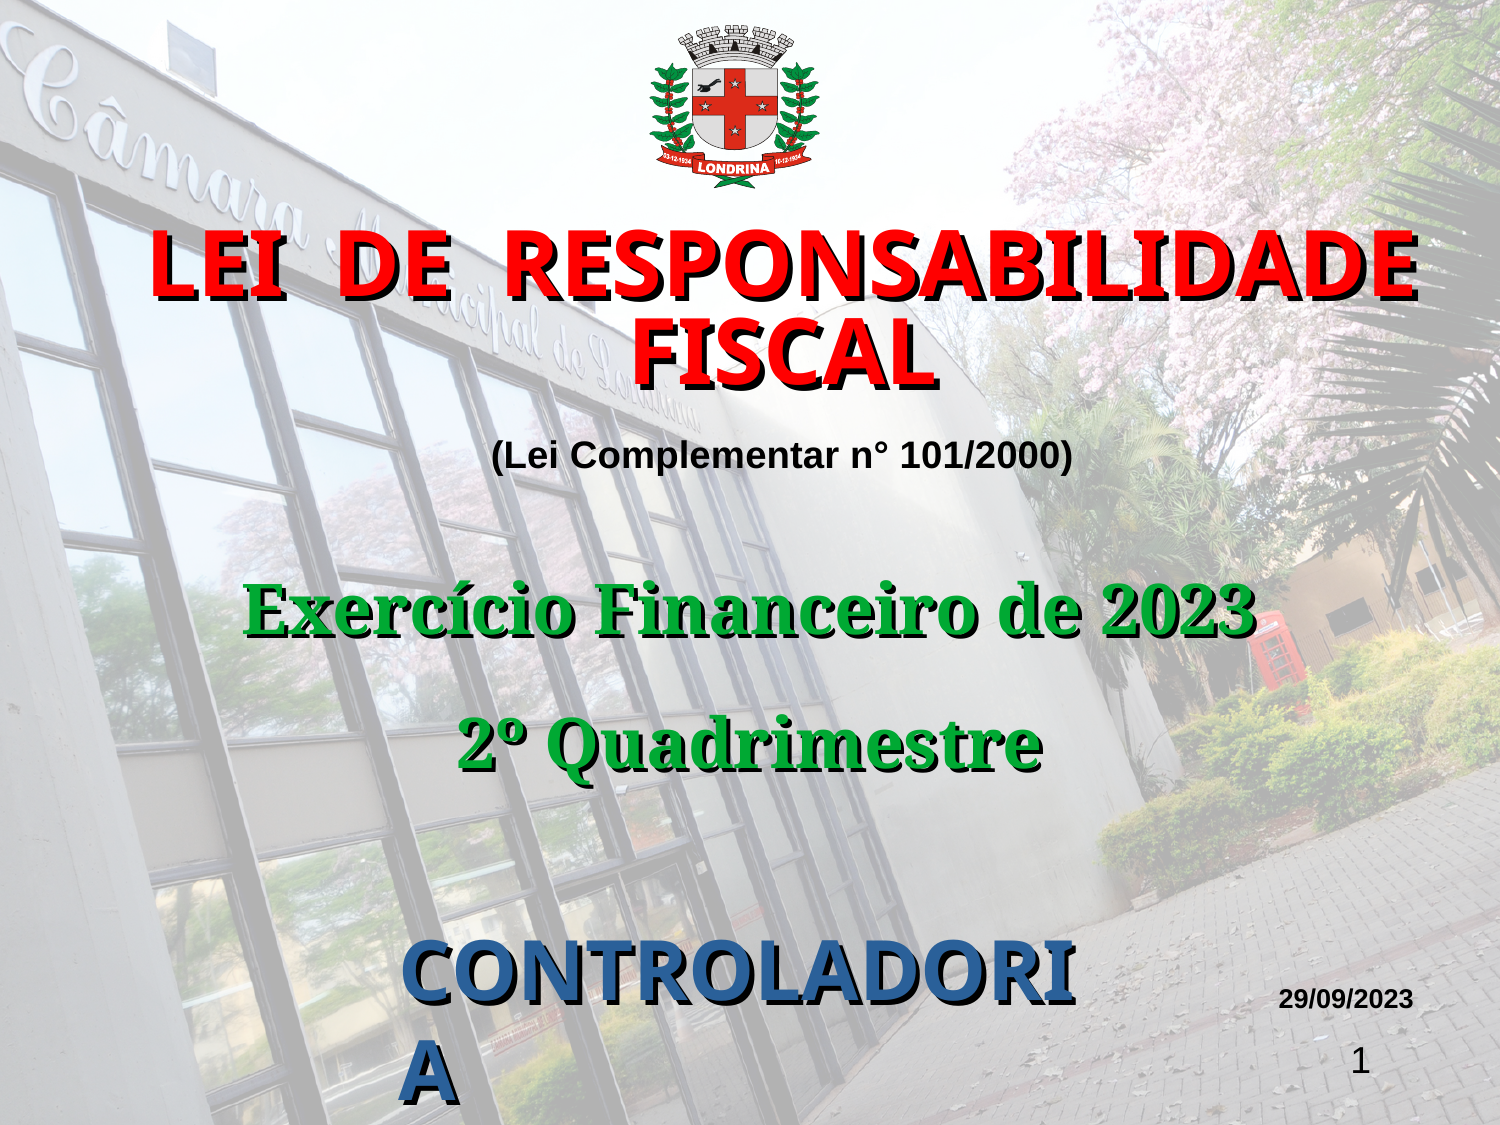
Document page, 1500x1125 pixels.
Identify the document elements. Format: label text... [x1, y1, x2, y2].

text_box LEI DE RESPONSABILIDADE FISCAL (Lei Complementar n° 101/2000) [38, 188, 1500, 485]
text_box 29/09/2023 [1216, 980, 1441, 1039]
text_box Exercício Financeiro de 2023 2º Quadrimestre [0, 555, 1500, 792]
text_box CONTROLADORIA [383, 910, 1135, 1125]
picture [649, 25, 820, 189]
text_box <número> [1335, 1028, 1500, 1099]
